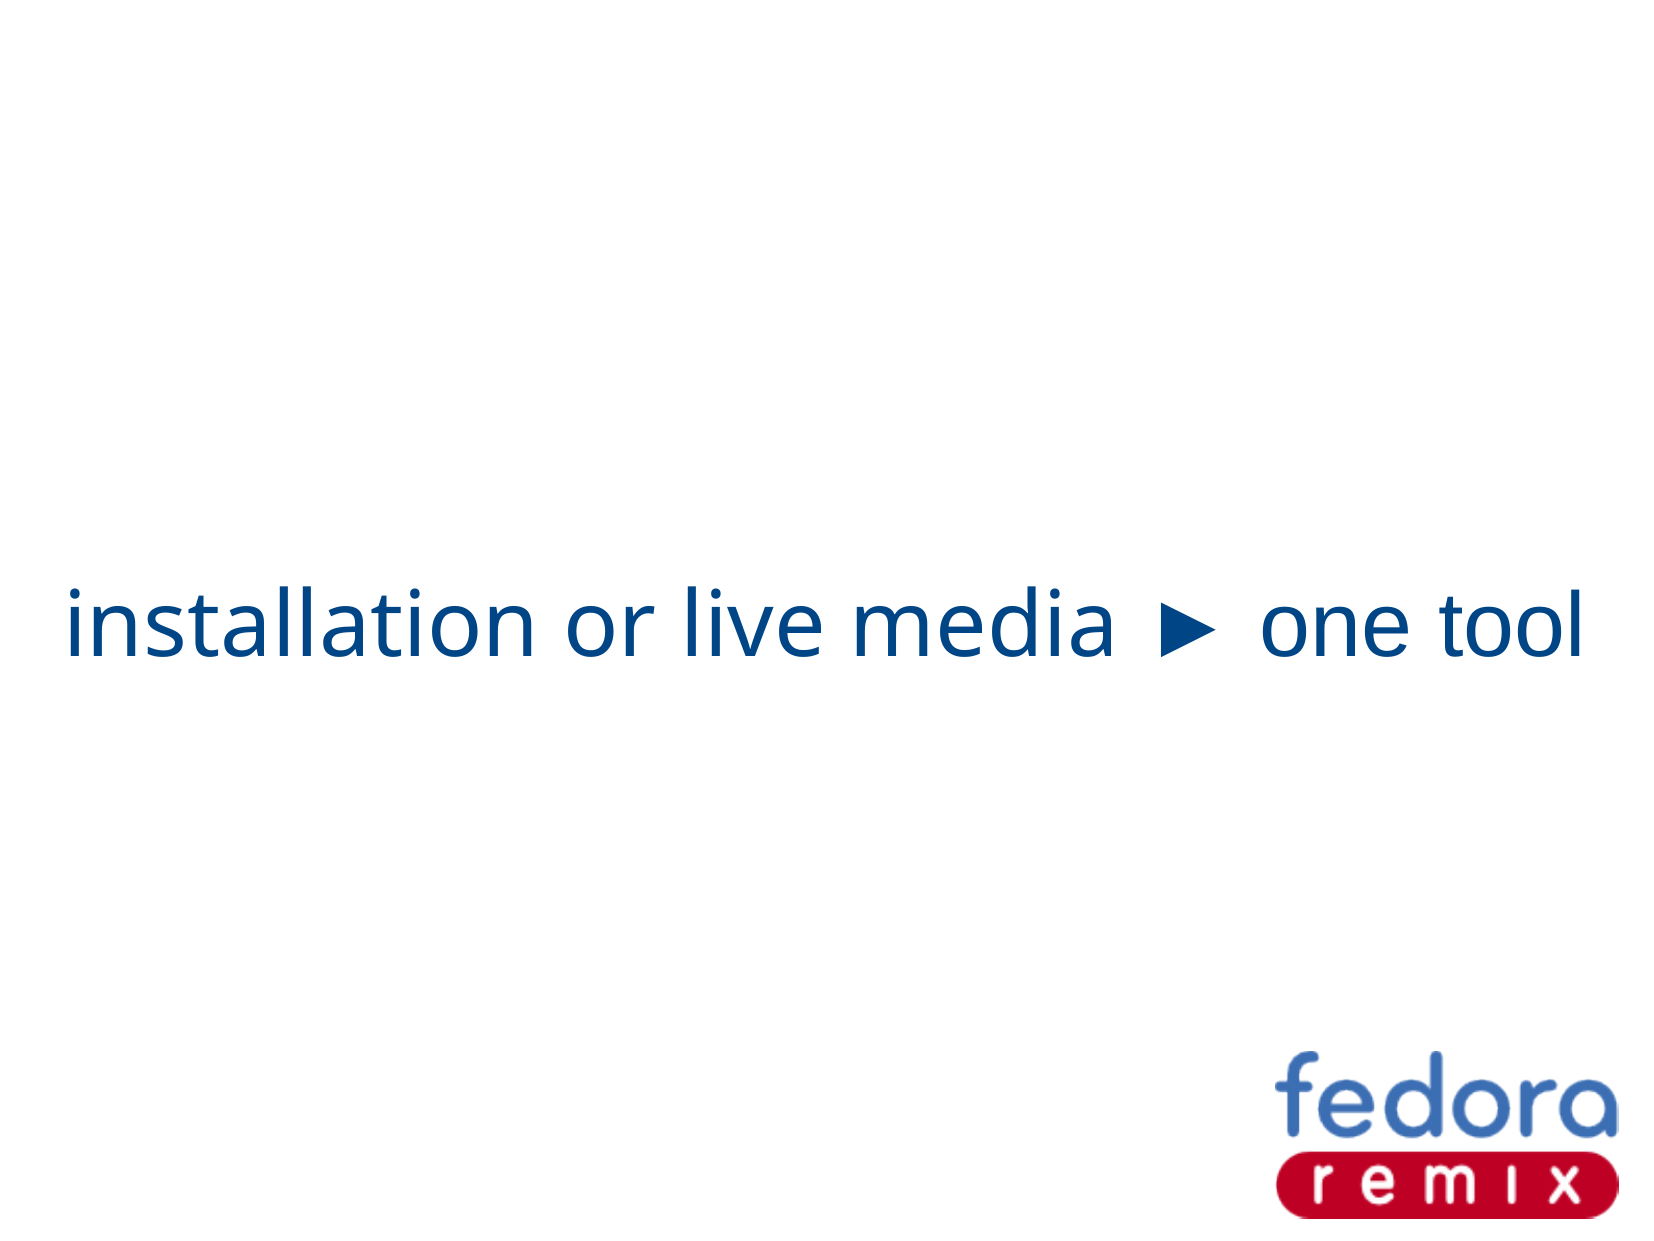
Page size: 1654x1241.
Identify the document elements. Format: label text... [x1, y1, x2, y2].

text_box installation or live media ► one tool [37, 568, 1613, 674]
picture [1275, 1051, 1619, 1219]
